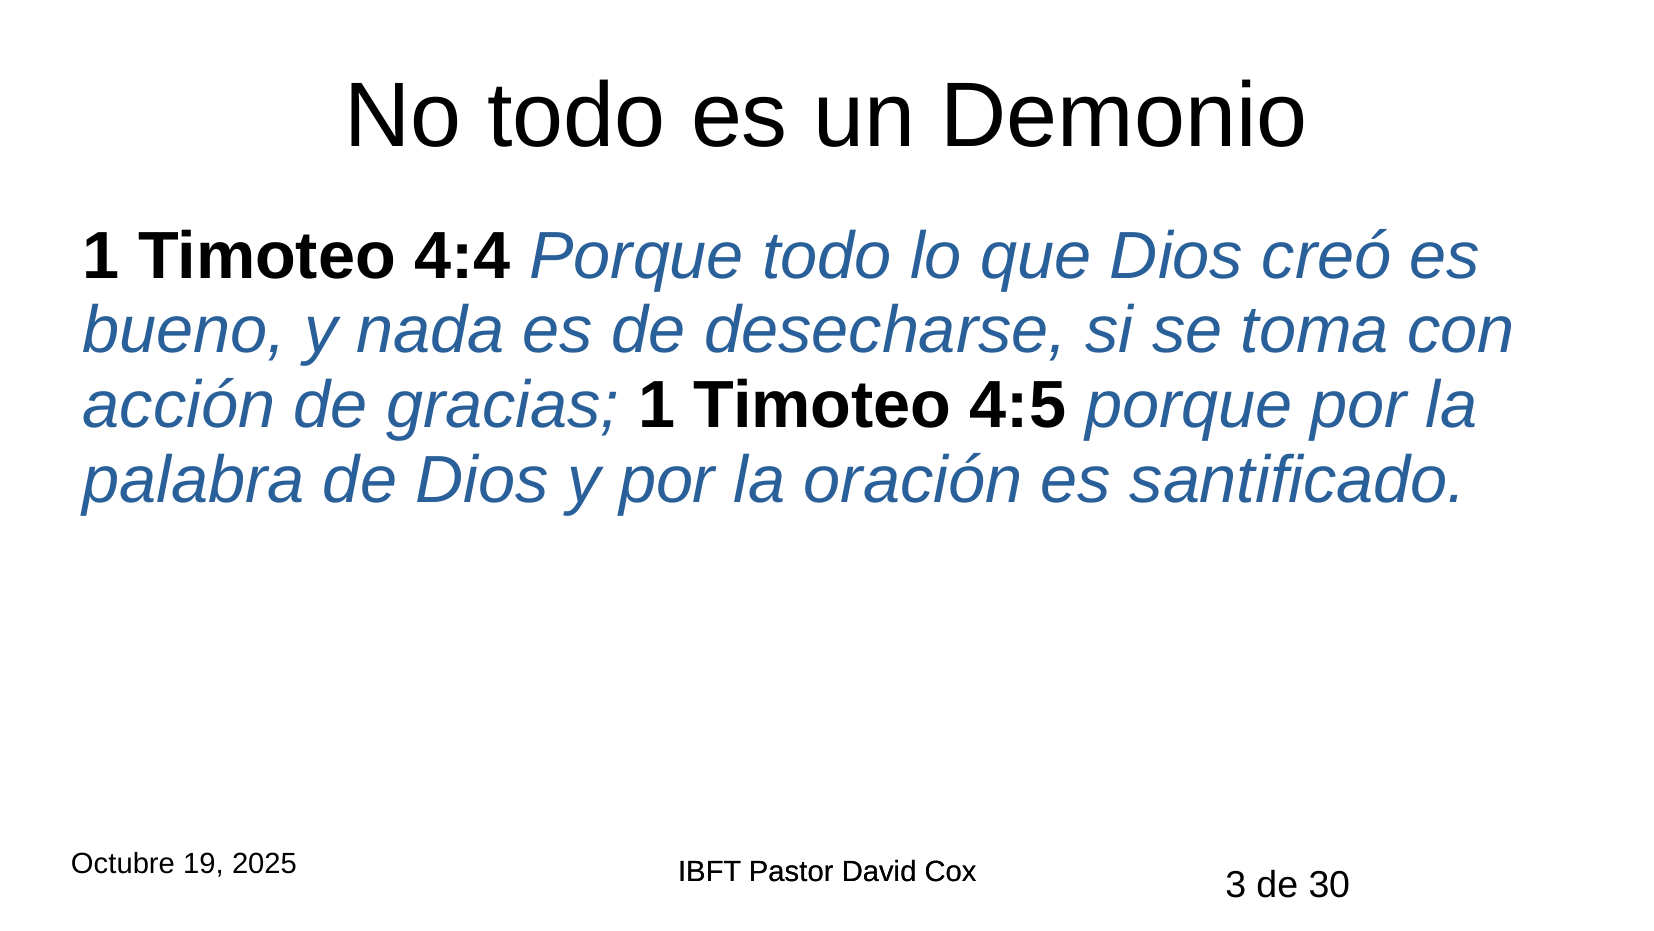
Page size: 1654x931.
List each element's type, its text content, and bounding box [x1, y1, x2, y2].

text_box Octubre 19, 2025 [56, 806, 451, 922]
list 1 Timoteo 4:4 Porque todo lo que Dios creó es bueno, y nada es de desecharse, si se toma con acción de gracias; 1 Timoteo 4:5 porque por la palabra de Dios y por la oración es santificado. [82, 217, 1571, 758]
text_box IBFT Pastor David Cox [565, 847, 1090, 912]
title No todo es un Demonio [82, 37, 1571, 193]
text_box <number> de 30 [1210, 856, 1418, 931]
